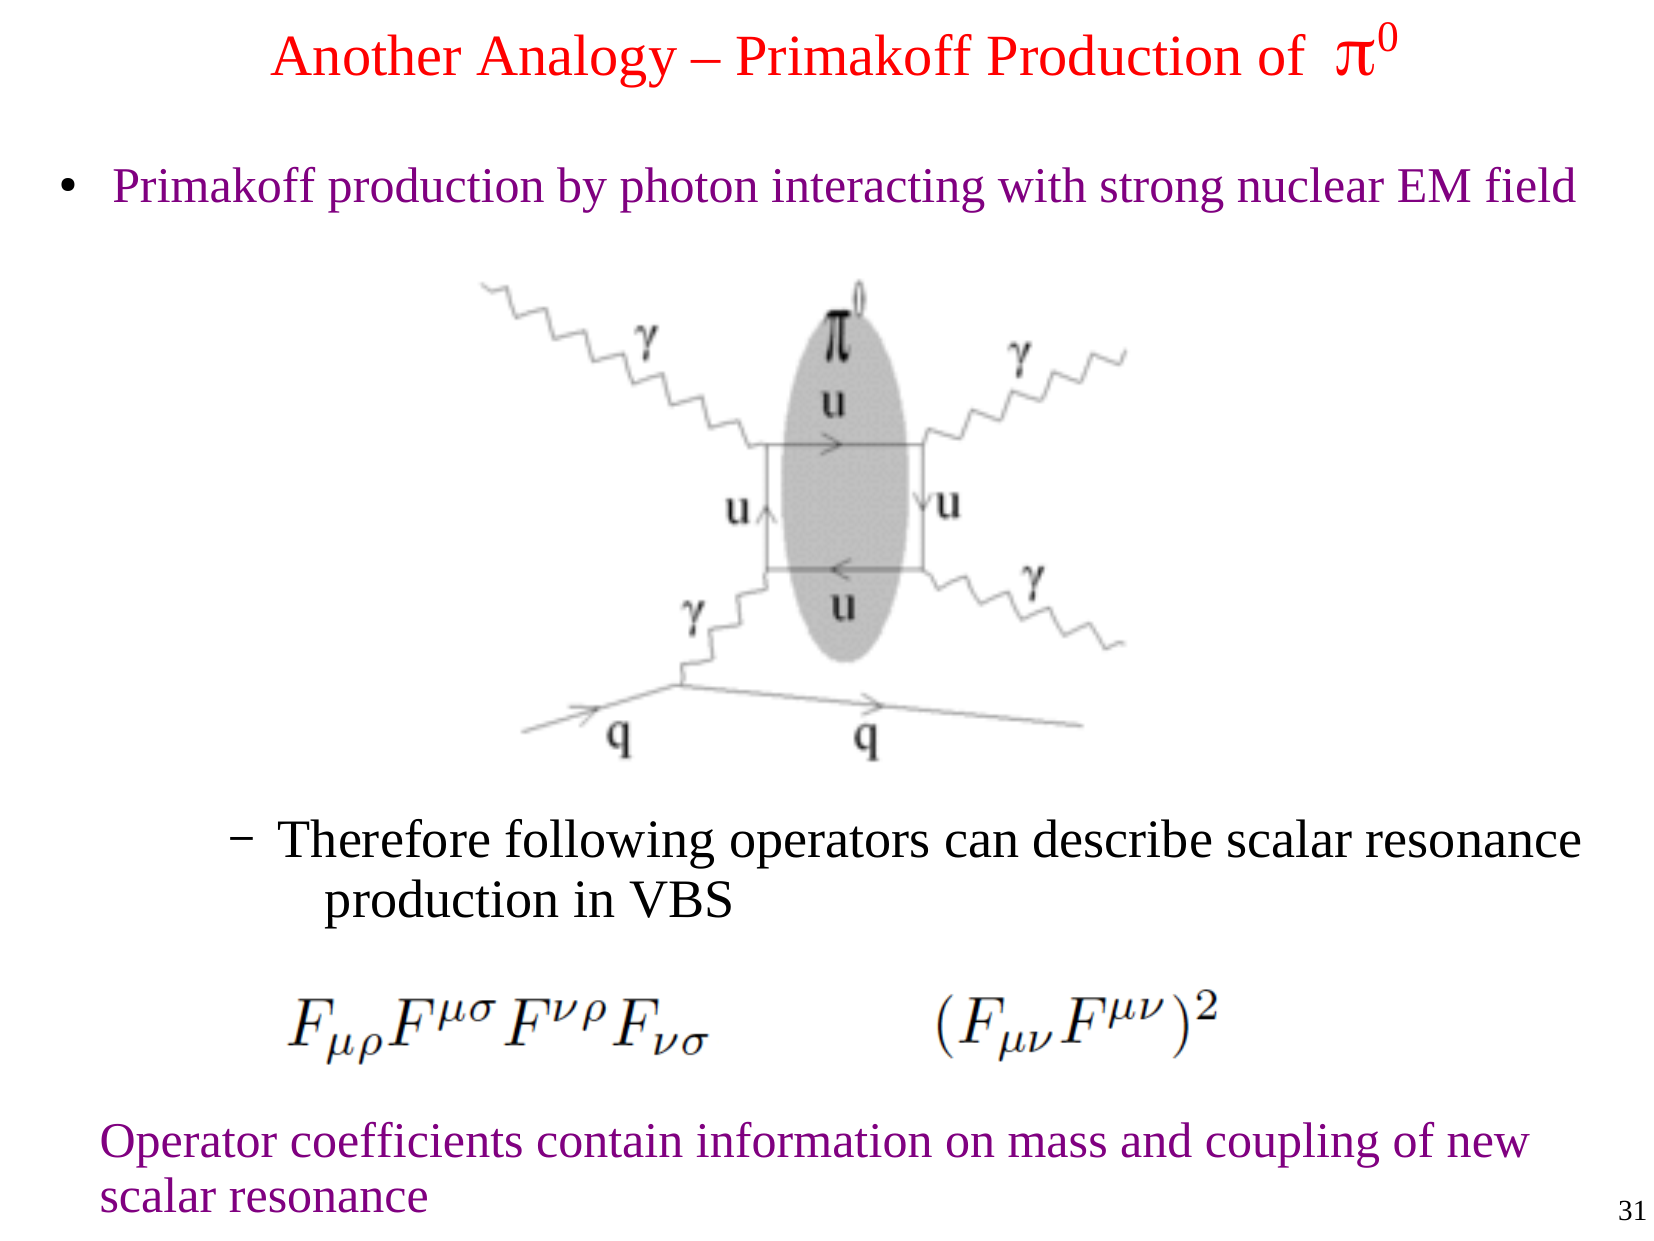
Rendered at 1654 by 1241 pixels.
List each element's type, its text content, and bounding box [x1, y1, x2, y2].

picture [929, 982, 1232, 1071]
picture [473, 271, 1146, 788]
title Another Analogy – Primakoff Production of π0 [128, 0, 1541, 144]
list Primakoff production by photon interacting with strong nuclear EM field Therefore following operators can describe scalar resonance production in VBS [41, 158, 1635, 1154]
text_box Operator coefficients contain information on mass and coupling of new scalar resonance [99, 1113, 1541, 1224]
picture [281, 983, 719, 1068]
